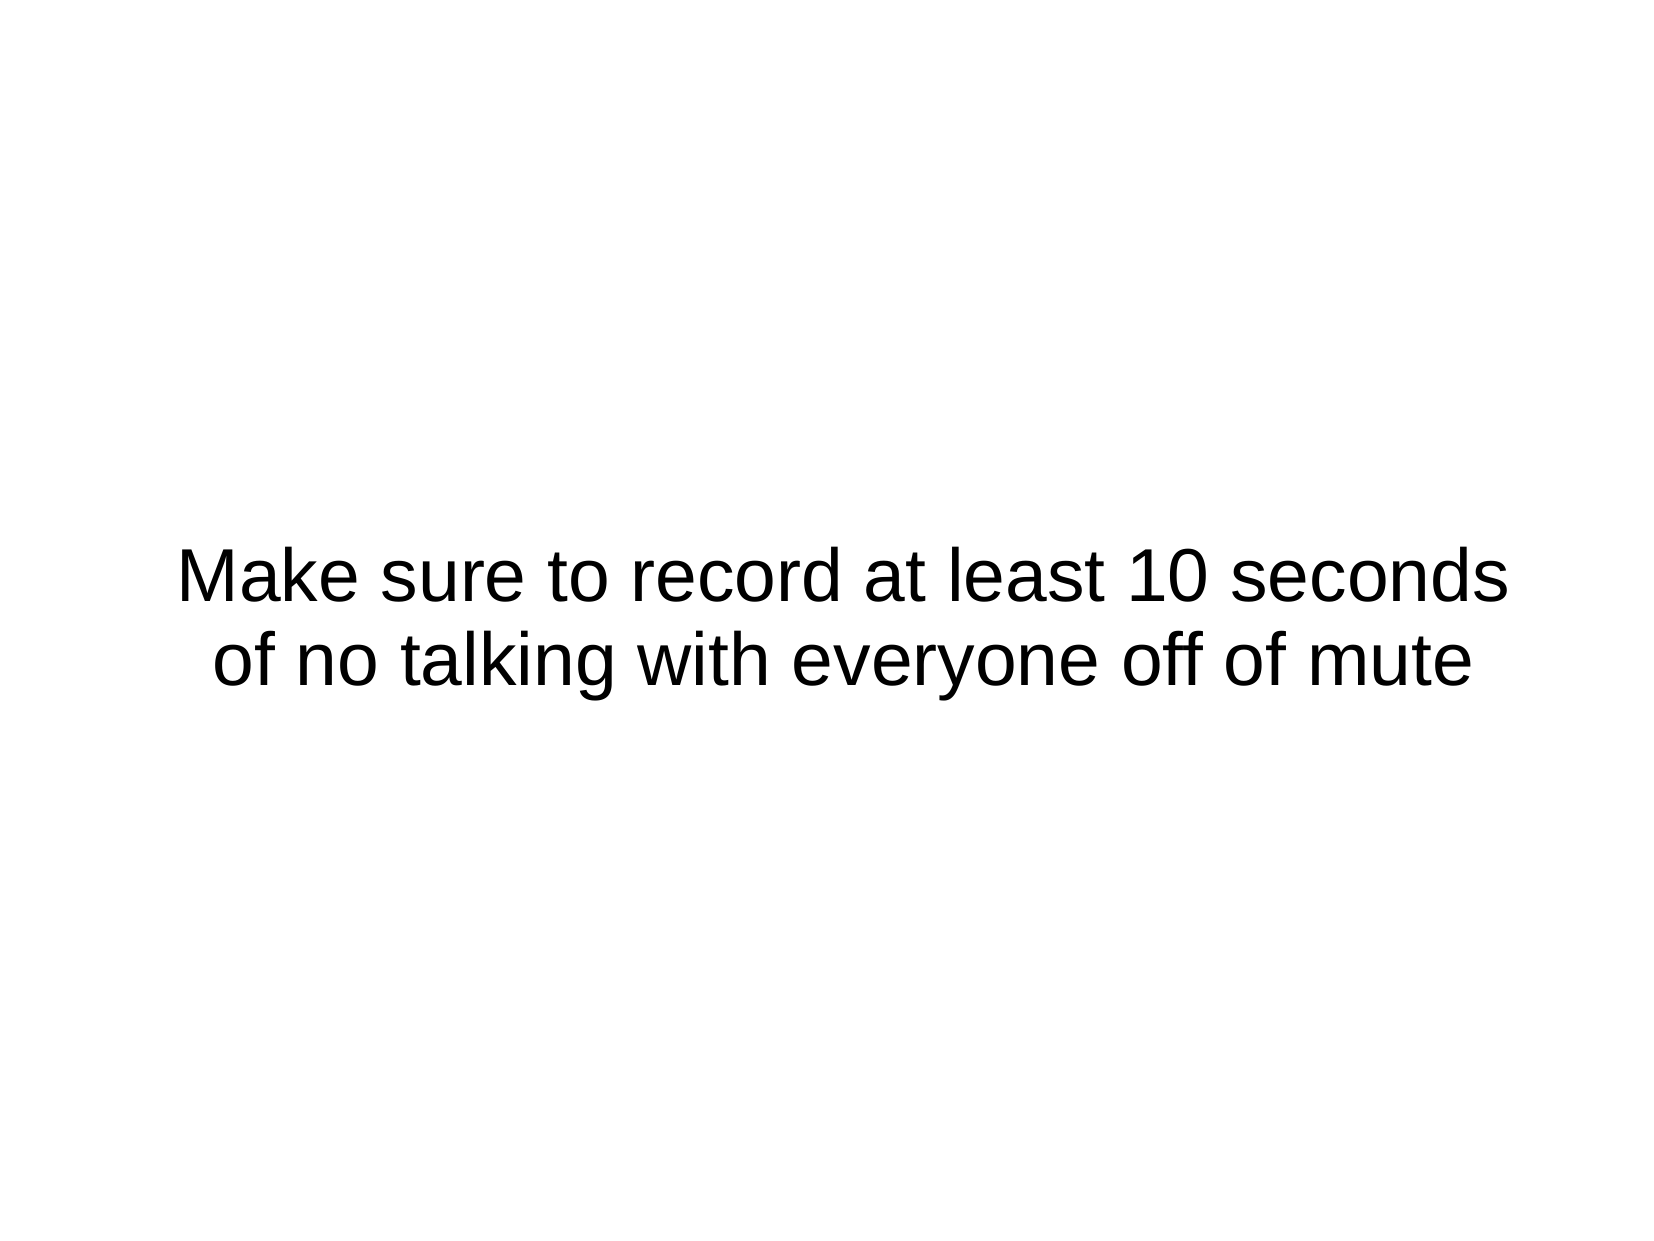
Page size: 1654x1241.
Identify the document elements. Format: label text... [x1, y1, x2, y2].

text_box Make sure to record at least 10 seconds of no talking with everyone off of mute [150, 526, 1538, 710]
